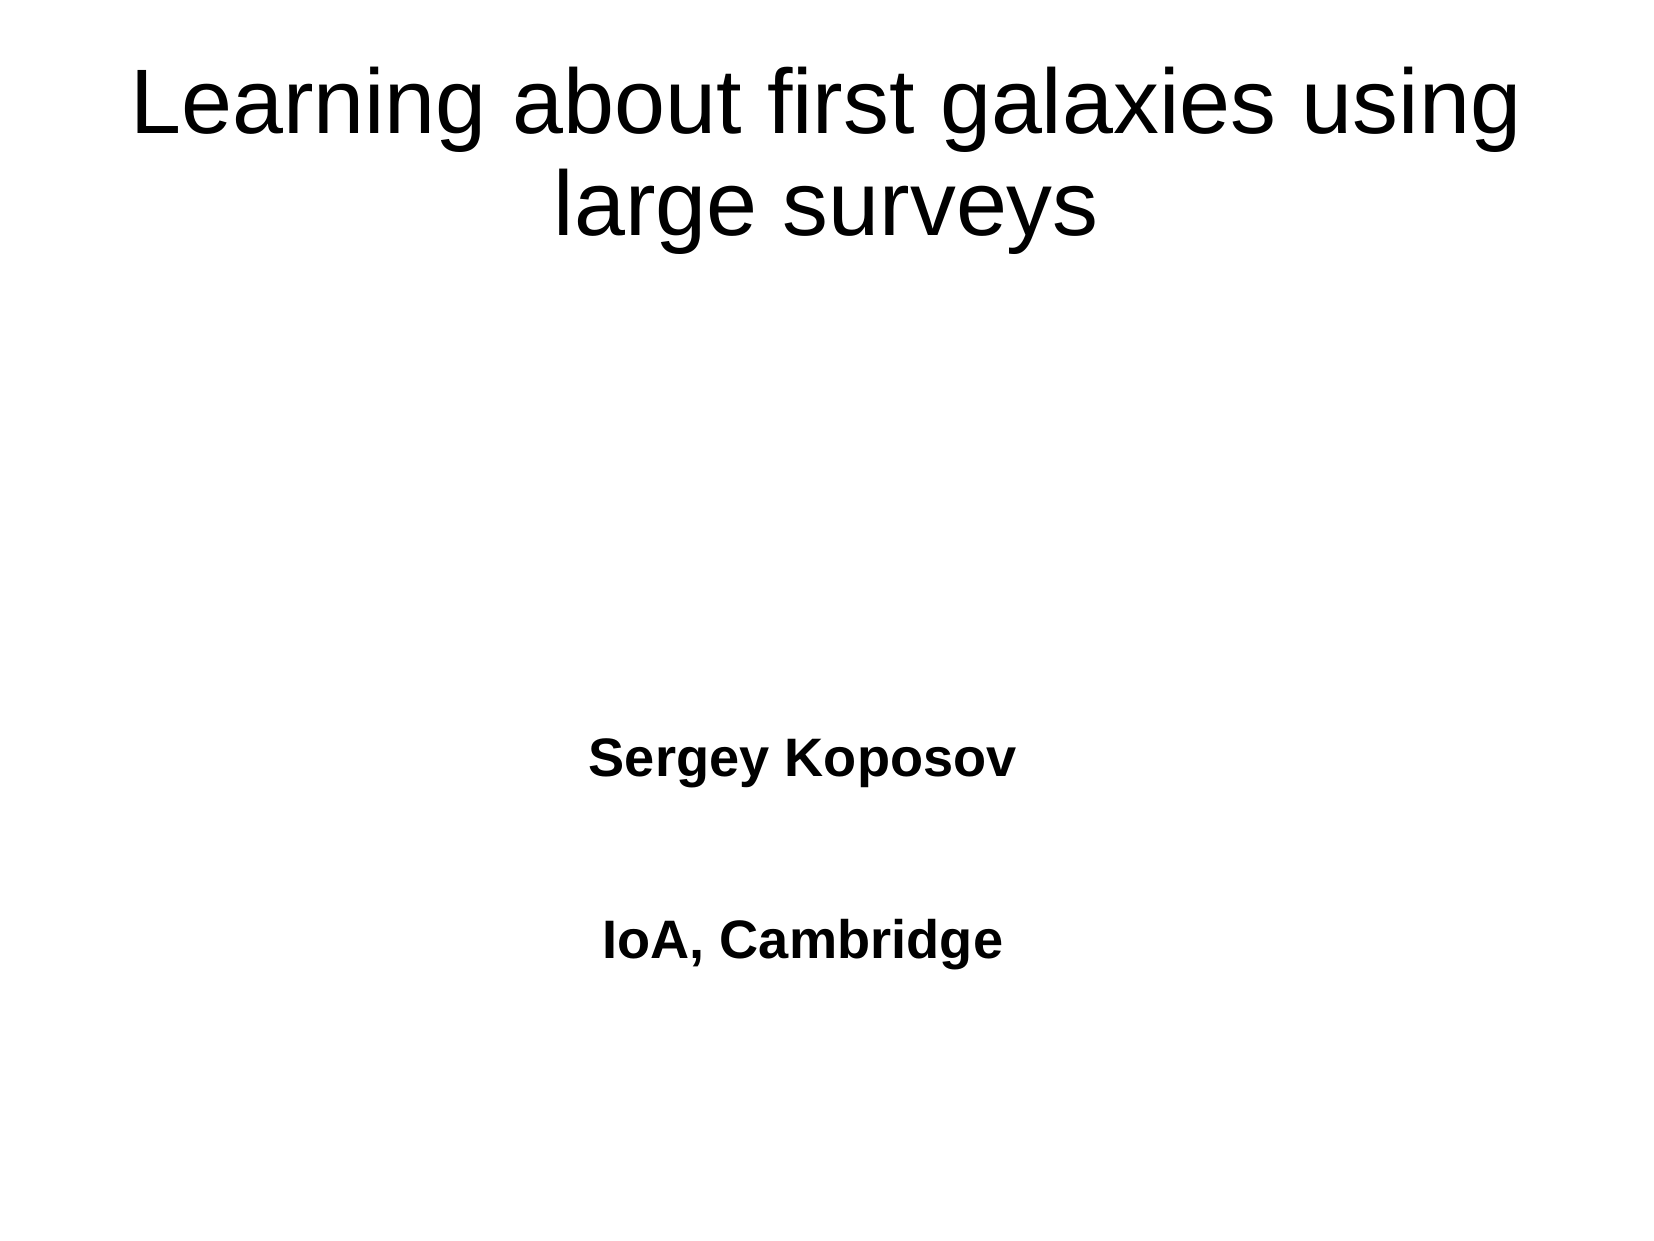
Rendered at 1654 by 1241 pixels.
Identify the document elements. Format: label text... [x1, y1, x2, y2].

title Learning about first galaxies using large surveys [82, 49, 1571, 257]
text_box Sergey Koposov IoA, Cambridge [212, 720, 1394, 978]
